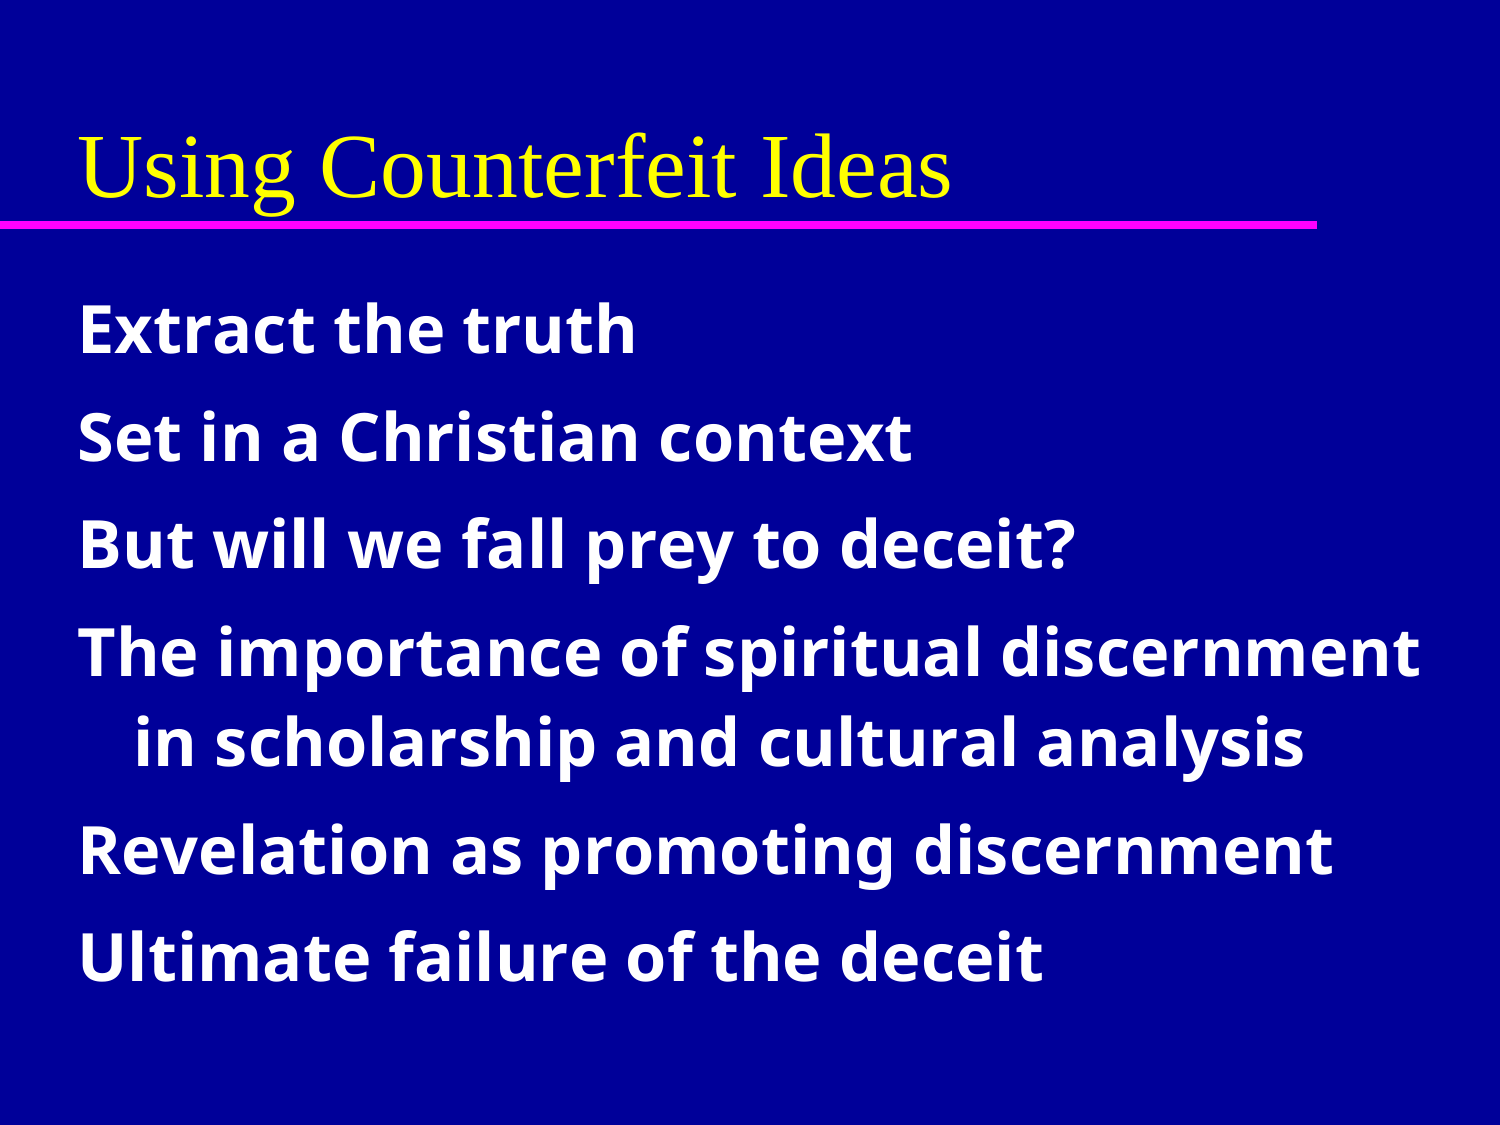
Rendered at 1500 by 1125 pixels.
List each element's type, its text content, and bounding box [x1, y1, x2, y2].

list Extract the truth Set in a Christian context But will we fall prey to deceit? The importance of spiritual discernment in scholarship and cultural analysis Revelation as promoting discernment Ultimate failure of the deceit [62, 275, 1463, 951]
title Using Counterfeit Ideas [62, 43, 1338, 225]
